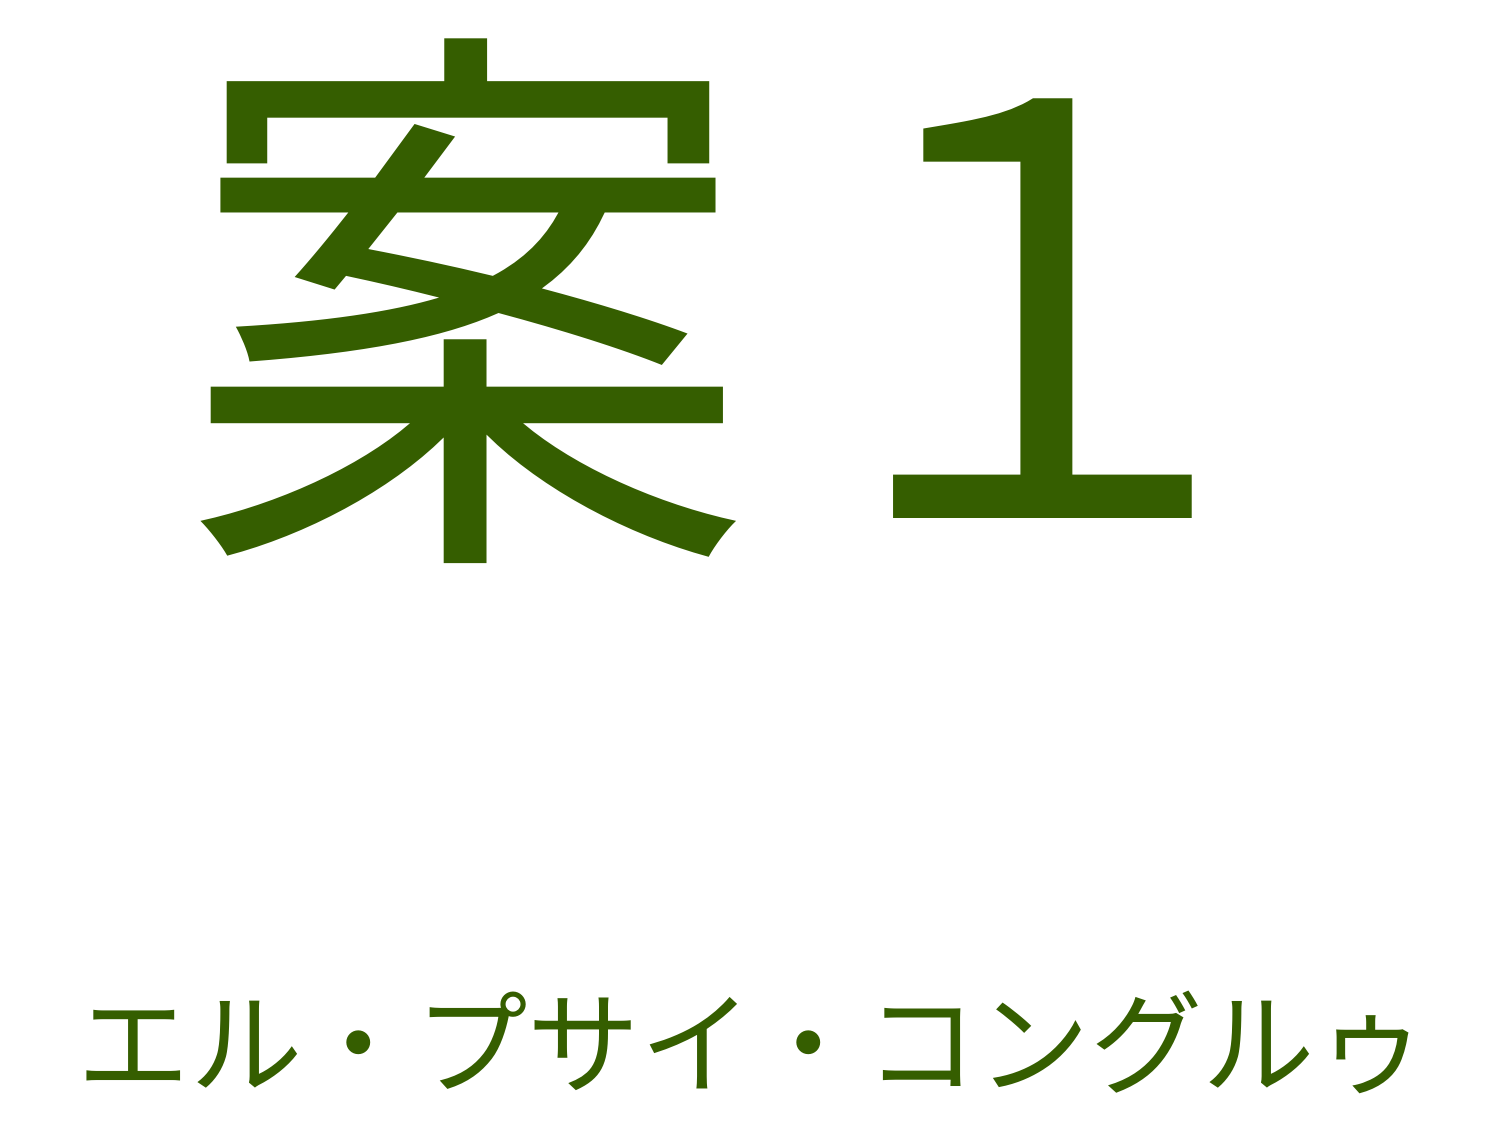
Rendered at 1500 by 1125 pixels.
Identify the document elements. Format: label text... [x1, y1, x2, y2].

title 案１ エル・プサイ・コングルゥ風 [59, 44, 1447, 1093]
